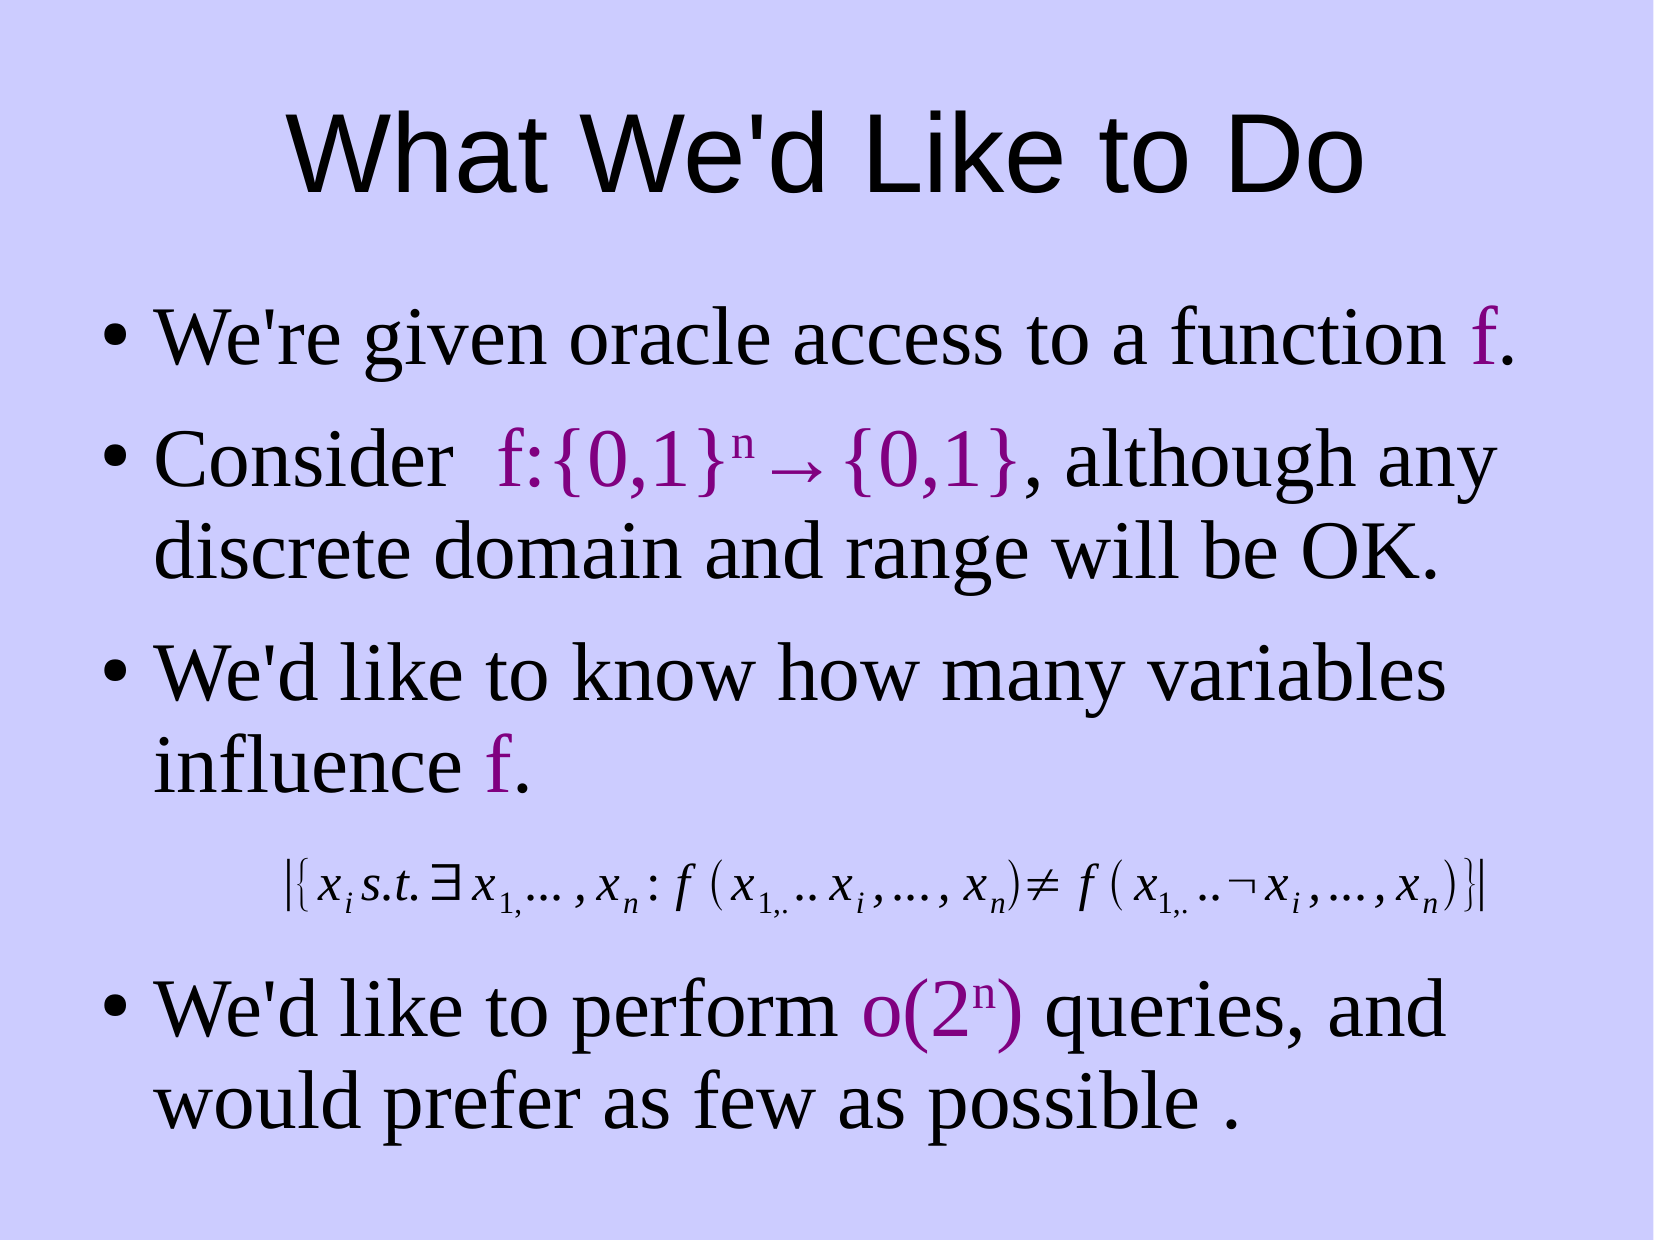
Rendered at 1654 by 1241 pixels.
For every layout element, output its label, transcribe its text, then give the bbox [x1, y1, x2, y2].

list We're given oracle access to a function f. Consider f:{0,1}n→{0,1}, although any discrete domain and range will be OK. We'd like to know how many variables influence f. We'd like to perform o(2n) queries, and would prefer as few as possible . [82, 290, 1571, 1159]
title What We'd Like to Do [82, 49, 1571, 257]
chart [265, 855, 1506, 922]
